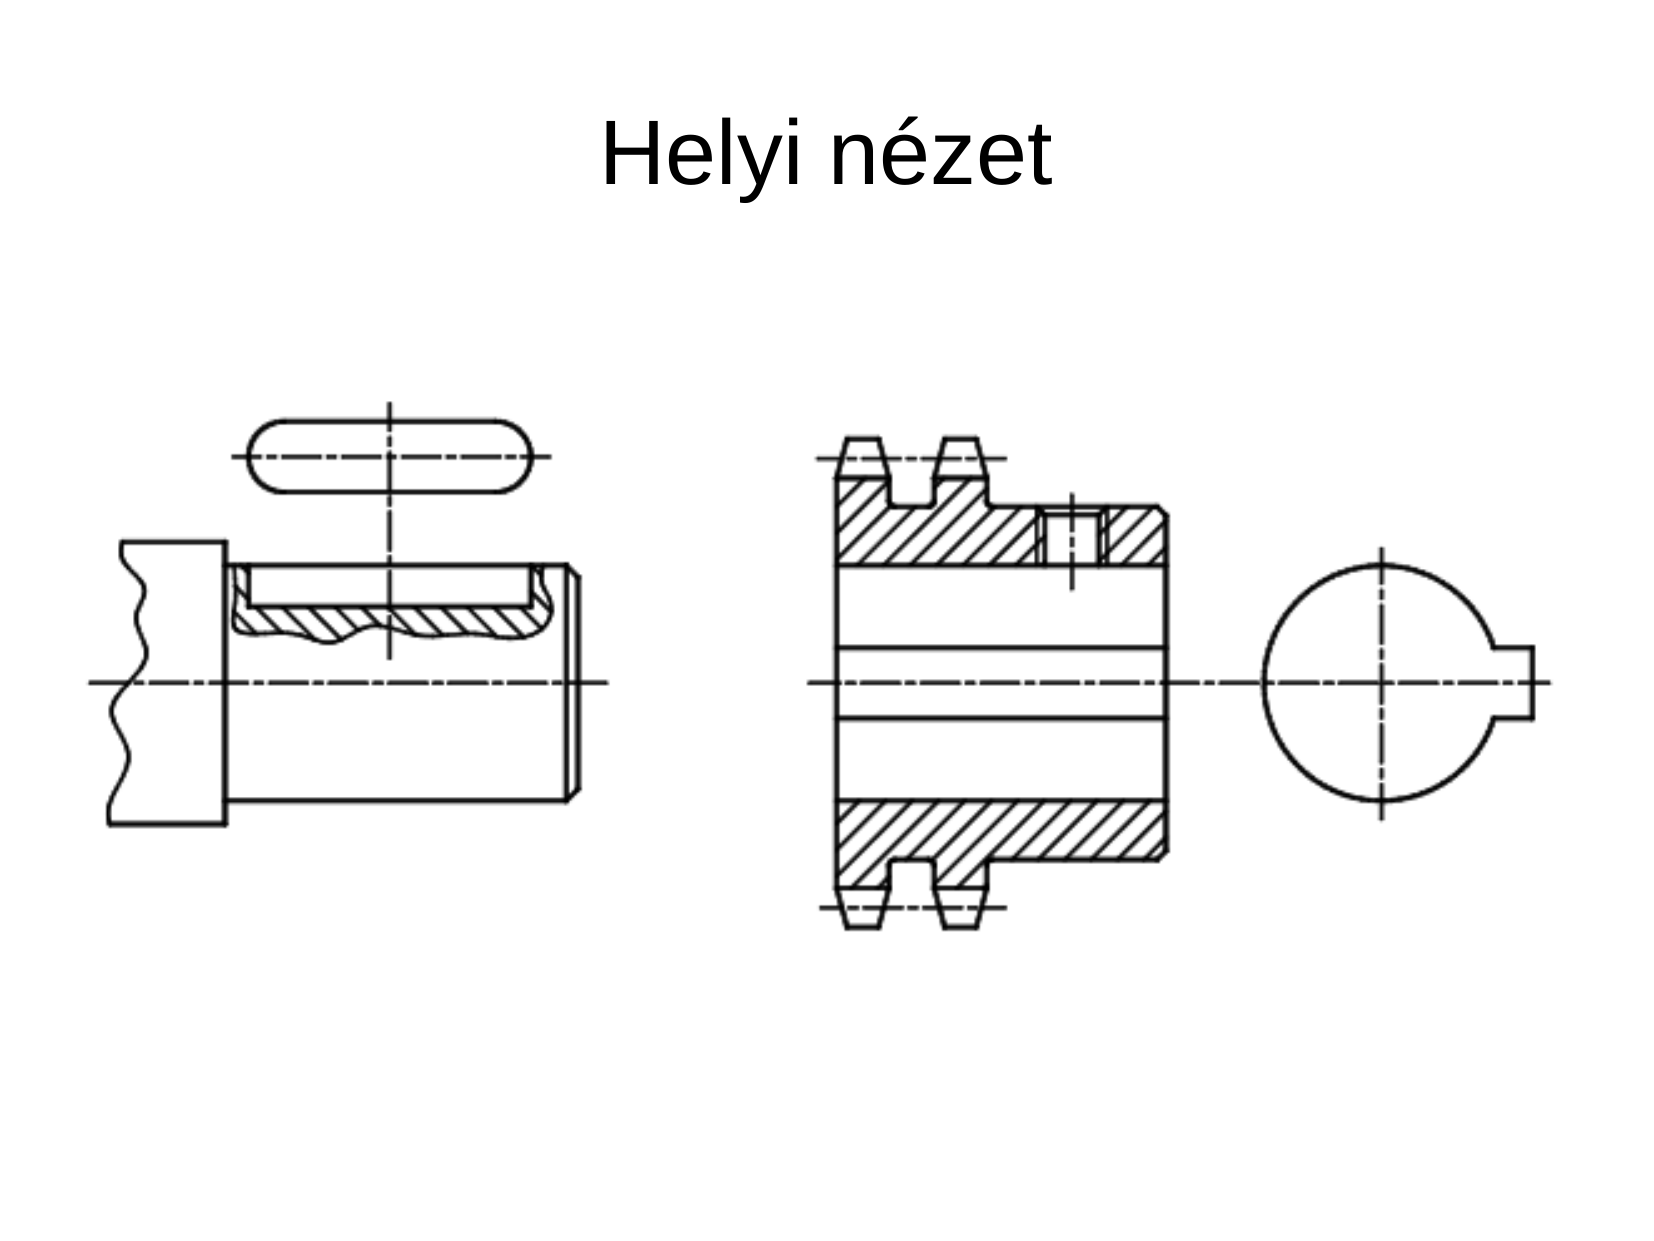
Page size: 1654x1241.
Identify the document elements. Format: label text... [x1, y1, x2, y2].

picture [82, 370, 1586, 969]
title Helyi nézet [82, 49, 1571, 257]
